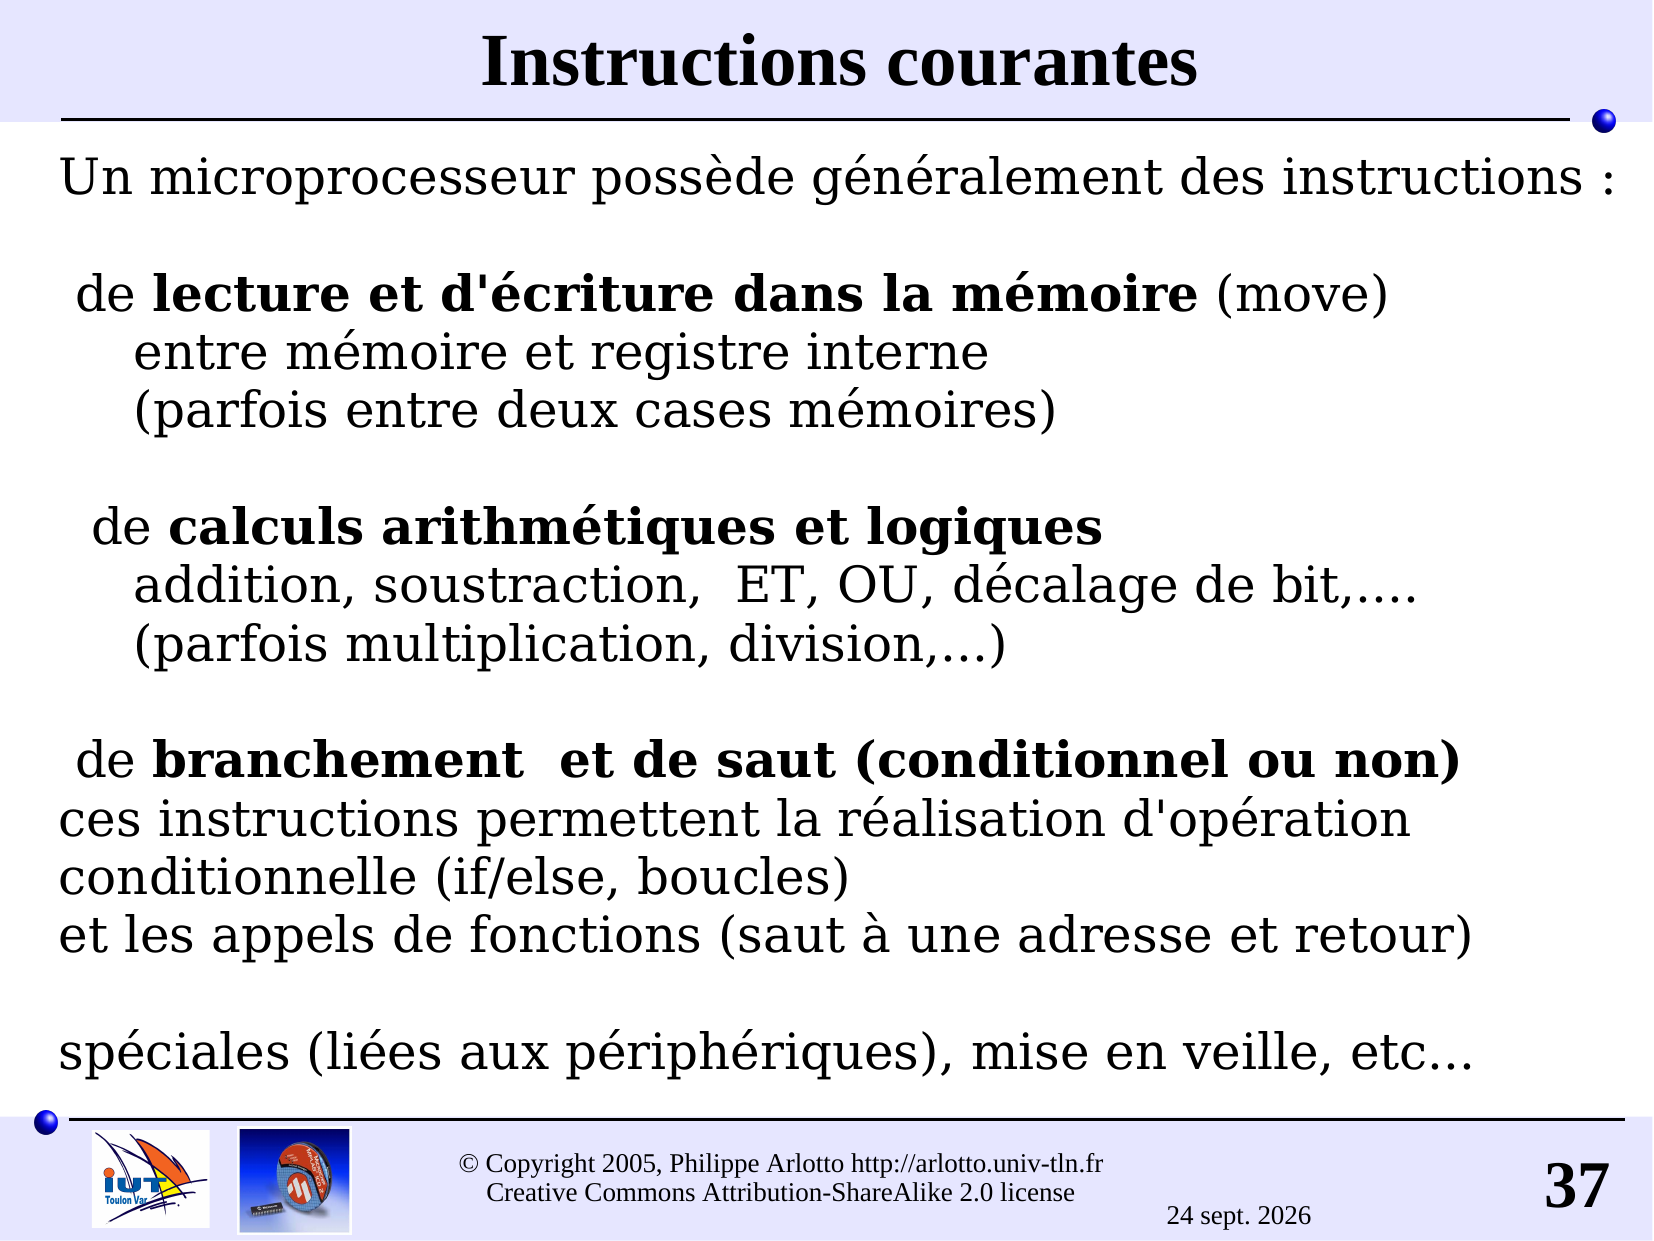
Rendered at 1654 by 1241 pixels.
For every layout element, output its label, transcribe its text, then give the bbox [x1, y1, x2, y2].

picture [237, 1140, 352, 1235]
text_box Un microprocesseur possède généralement des instructions : de lecture et d'écriture dans la mémoire (move) entre mémoire et registre interne (parfois entre deux cases mémoires) de calculs arithmétiques et logiques addition, soustraction, ET, OU, décalage de bit,.... (parfois multiplication, division,...) de branchement et de saut (conditionnel ou non) ces instructions permettent la réalisation d'opération conditionnelle (if/else, boucles) et les appels de fonctions (saut à une adresse et retour) spéciales (liées aux périphériques), mise en veille, etc... [59, 147, 1619, 1140]
title Instructions courantes [95, 14, 1585, 107]
